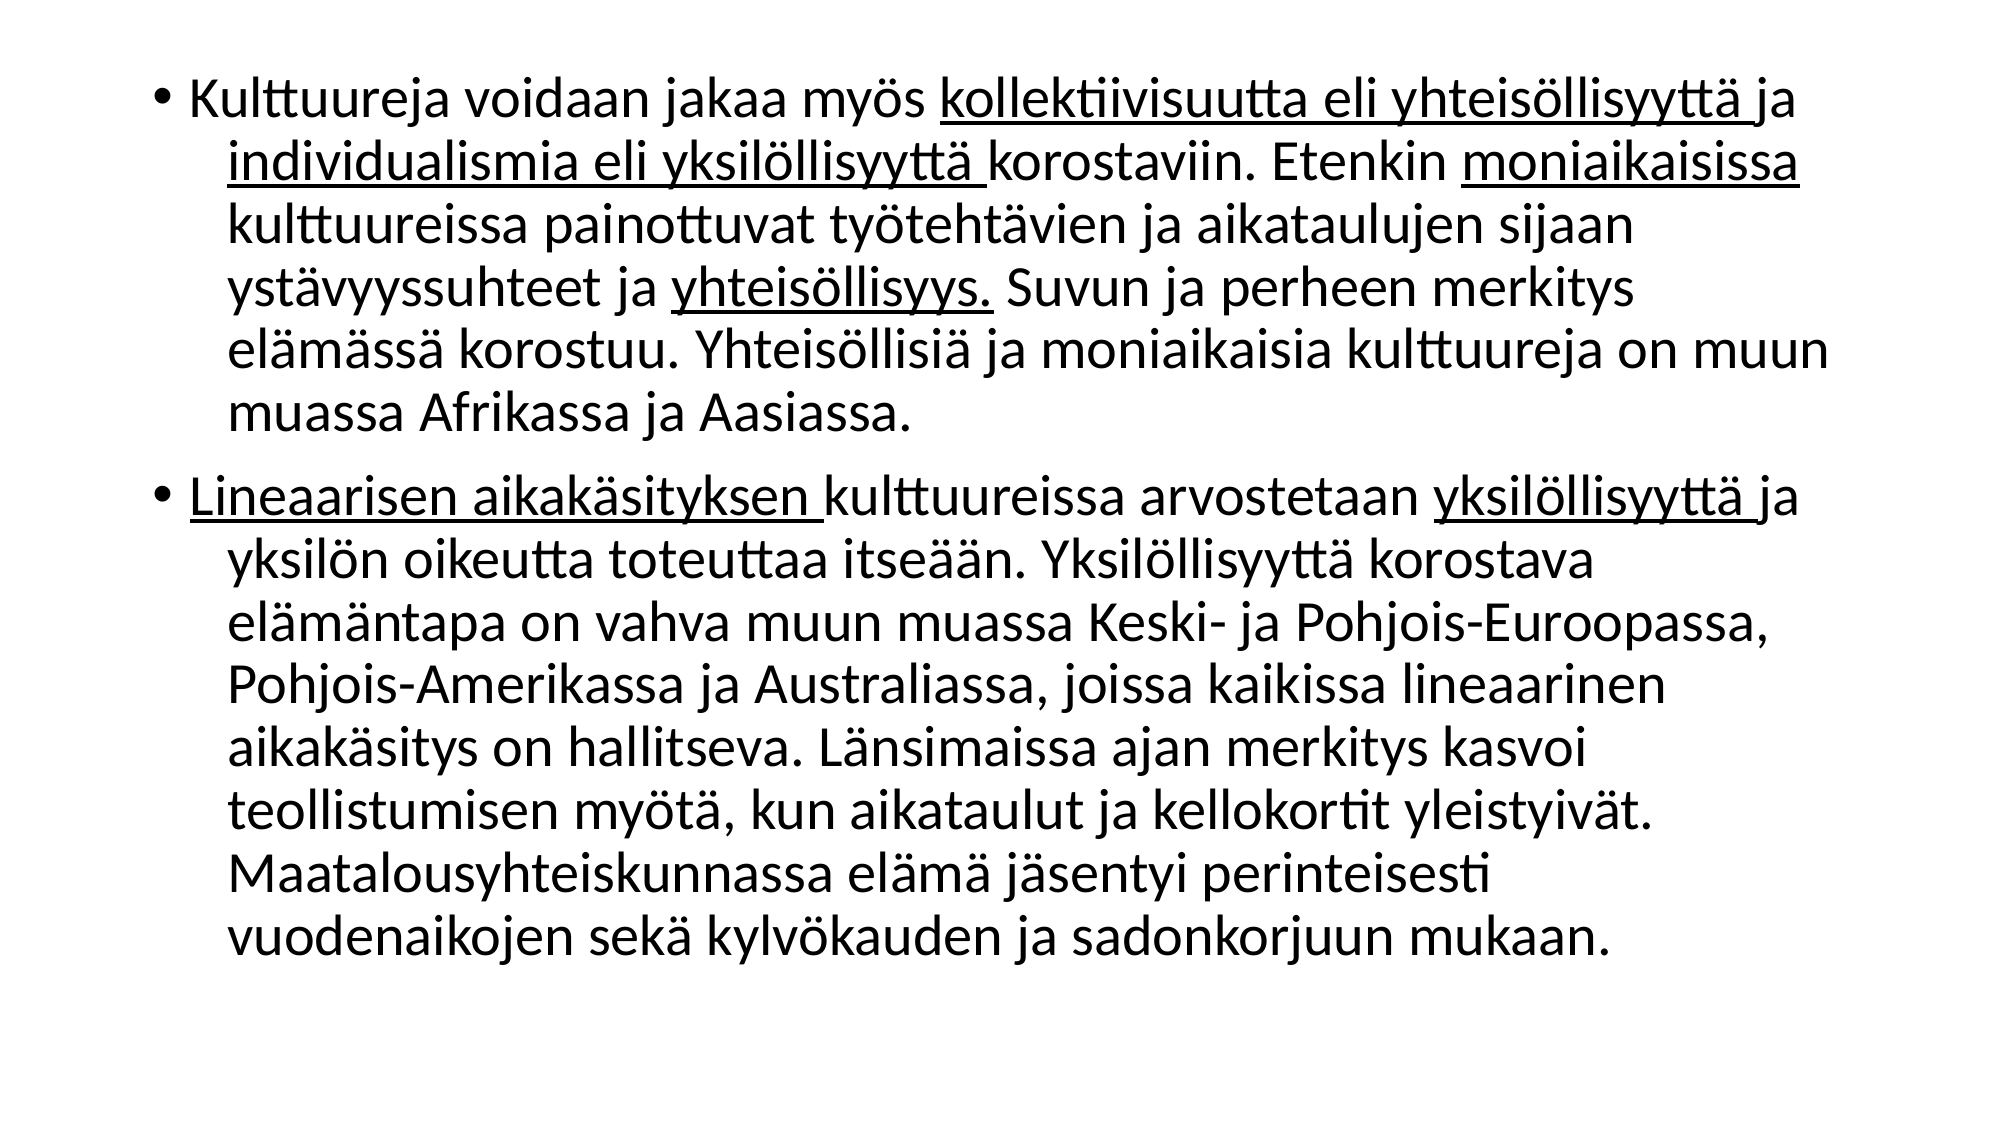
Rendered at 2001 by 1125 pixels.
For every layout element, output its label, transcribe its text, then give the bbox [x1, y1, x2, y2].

list Kulttuureja voidaan jakaa myös kollektiivisuutta eli yhteisöllisyyttä ja individualismia eli yksilöllisyyttä korostaviin. Etenkin moniaikaisissa kulttuureissa painottuvat työtehtävien ja aikataulujen sijaan ystävyyssuhteet ja yhteisöllisyys. Suvun ja perheen merkitys elämässä korostuu. Yhteisöllisiä ja moniaikaisia kulttuureja on muun muassa Afrikassa ja Aasiassa. Lineaarisen aikakäsityksen kulttuureissa arvostetaan yksilöllisyyttä ja yksilön oikeutta toteuttaa itseään. Yksilöllisyyttä korostava elämäntapa on vahva muun muassa Keski- ja Pohjois-Euroopassa, Pohjois-Amerikassa ja Australiassa, joissa kaikissa lineaarinen aikakäsitys on hallitseva. Länsimaissa ajan merkitys kasvoi teollistumisen myötä, kun aikataulut ja kellokortit yleistyivät. Maatalousyhteiskunnassa elämä jäsentyi perinteisesti vuodenaikojen sekä kylvökauden ja sadonkorjuun mukaan. [137, 59, 1863, 1014]
